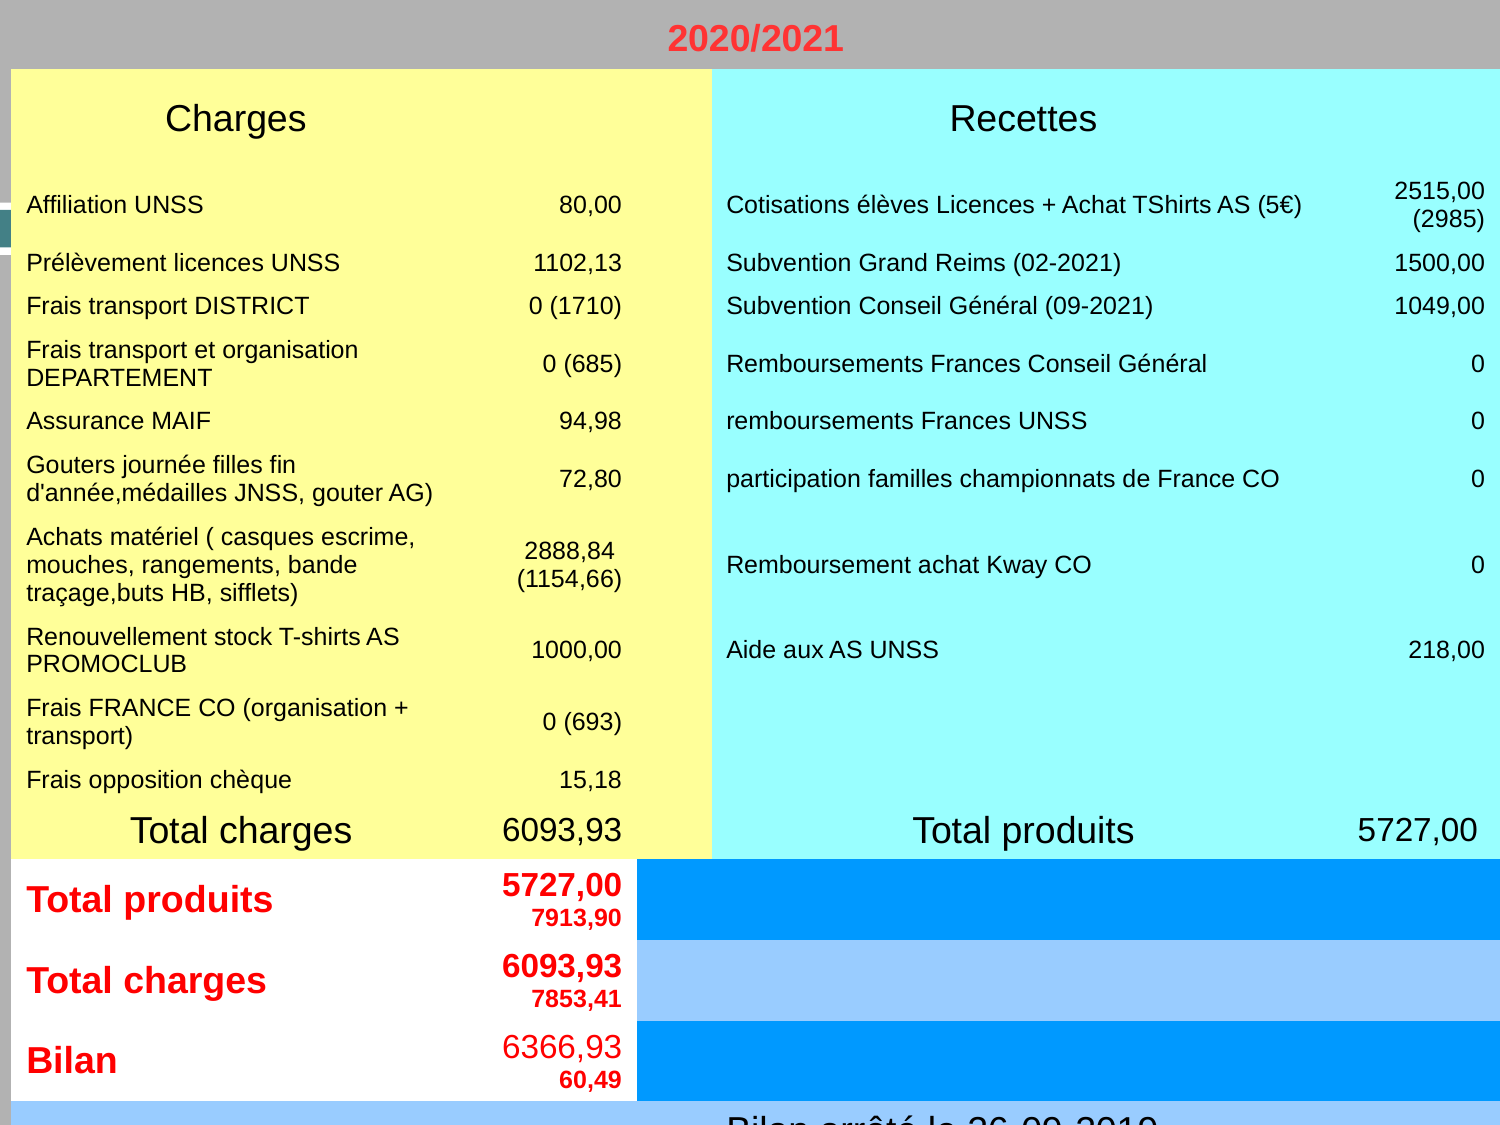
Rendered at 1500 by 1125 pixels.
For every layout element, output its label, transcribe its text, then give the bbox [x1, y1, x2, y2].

table_cell [712, 859, 1335, 940]
table_cell 6366,93 60,49 [471, 1021, 637, 1101]
table_cell 2515,00 (2985) [1335, 169, 1500, 240]
table_cell 2888,84 (1154,66) [471, 515, 637, 614]
table_cell [11, 1101, 471, 1125]
table_cell 0 [1335, 328, 1500, 399]
table_cell 0 (1710) [471, 284, 637, 328]
table_cell [637, 614, 712, 686]
table_cell [471, 69, 637, 169]
table_cell 5727,00 [1335, 801, 1500, 859]
table_cell 5727,00 7913,90 [471, 859, 637, 940]
table_cell [1335, 686, 1500, 758]
table_cell [637, 686, 712, 758]
table_cell Subvention Grand Reims (02-2021) [712, 240, 1335, 284]
table_cell [637, 515, 712, 614]
table_cell [637, 1101, 712, 1125]
table_cell 0 [1335, 515, 1500, 614]
table_cell 1102,13 [471, 240, 637, 284]
table_cell [712, 758, 1335, 801]
table_header 2020/2021 [11, 10, 1500, 69]
table_cell Frais transport et organisation DEPARTEMENT [11, 328, 471, 399]
table_cell 80,00 [471, 169, 637, 240]
table_cell Charges [11, 69, 471, 169]
table_cell Remboursement achat Kway CO [712, 515, 1335, 614]
table_cell [637, 801, 712, 859]
table_cell [1335, 859, 1500, 940]
table_cell 0 (693) [471, 686, 637, 758]
table_cell [1335, 758, 1500, 801]
table_cell Frais opposition chèque [11, 758, 471, 801]
table_cell 0 (685) [471, 328, 637, 399]
table_cell Renouvellement stock T-shirts AS PROMOCLUB [11, 614, 471, 686]
table_cell Total produits [11, 859, 471, 940]
table_cell Frais transport DISTRICT [11, 284, 471, 328]
table_cell 94,98 [471, 399, 637, 443]
table_cell [637, 169, 712, 240]
table_cell Affiliation UNSS [11, 169, 471, 240]
table_cell Bilan [11, 1021, 471, 1101]
table_cell 1049,00 [1335, 284, 1500, 328]
table_cell 1500,00 [1335, 240, 1500, 284]
table_cell [712, 1021, 1335, 1101]
table_cell 6093,93 [471, 801, 637, 859]
table_cell [637, 940, 712, 1021]
table_cell 6093,93 7853,41 [471, 940, 637, 1021]
table_cell [637, 443, 712, 515]
table_cell 0 [1335, 399, 1500, 443]
table_cell [637, 240, 712, 284]
table_cell Subvention Conseil Général (09-2021) [712, 284, 1335, 328]
table_cell 15,18 [471, 758, 637, 801]
table_cell [1335, 1021, 1500, 1101]
table_cell [637, 1021, 712, 1101]
table_cell [712, 940, 1335, 1021]
table_cell [1335, 940, 1500, 1021]
table_cell 0 [1335, 443, 1500, 515]
table_cell Remboursements Frances Conseil Général [712, 328, 1335, 399]
table_cell Prélèvement licences UNSS [11, 240, 471, 284]
table_cell [1335, 1101, 1500, 1125]
table_cell [637, 859, 712, 940]
table_cell Recettes [712, 69, 1335, 169]
table_cell remboursements Frances UNSS [712, 399, 1335, 443]
table_cell [1335, 69, 1500, 169]
table_cell Total charges [11, 801, 471, 859]
table_cell 1000,00 [471, 614, 637, 686]
table_cell Frais FRANCE CO (organisation + transport) [11, 686, 471, 758]
table_cell Total charges [11, 940, 471, 1021]
table_cell Cotisations élèves Licences + Achat TShirts AS (5€) [712, 169, 1335, 240]
table_cell Aide aux AS UNSS [712, 614, 1335, 686]
table_cell Total produits [712, 801, 1335, 859]
table_cell [637, 69, 712, 169]
table_cell [637, 328, 712, 399]
table_cell Bilan arrêté le 26-09-2019 [712, 1101, 1335, 1125]
table_cell Assurance MAIF [11, 399, 471, 443]
table_cell participation familles championnats de France CO [712, 443, 1335, 515]
table_cell 72,80 [471, 443, 637, 515]
table_cell [712, 686, 1335, 758]
table_cell [637, 284, 712, 328]
table_cell [471, 1101, 637, 1125]
table_cell Achats matériel ( casques escrime, mouches, rangements, bande traçage,buts HB, sifflets) [11, 515, 471, 614]
table_cell [637, 399, 712, 443]
table_cell [637, 758, 712, 801]
table_cell Gouters journée filles fin d'année,médailles JNSS, gouter AG) [11, 443, 471, 515]
table_cell 218,00 [1335, 614, 1500, 686]
